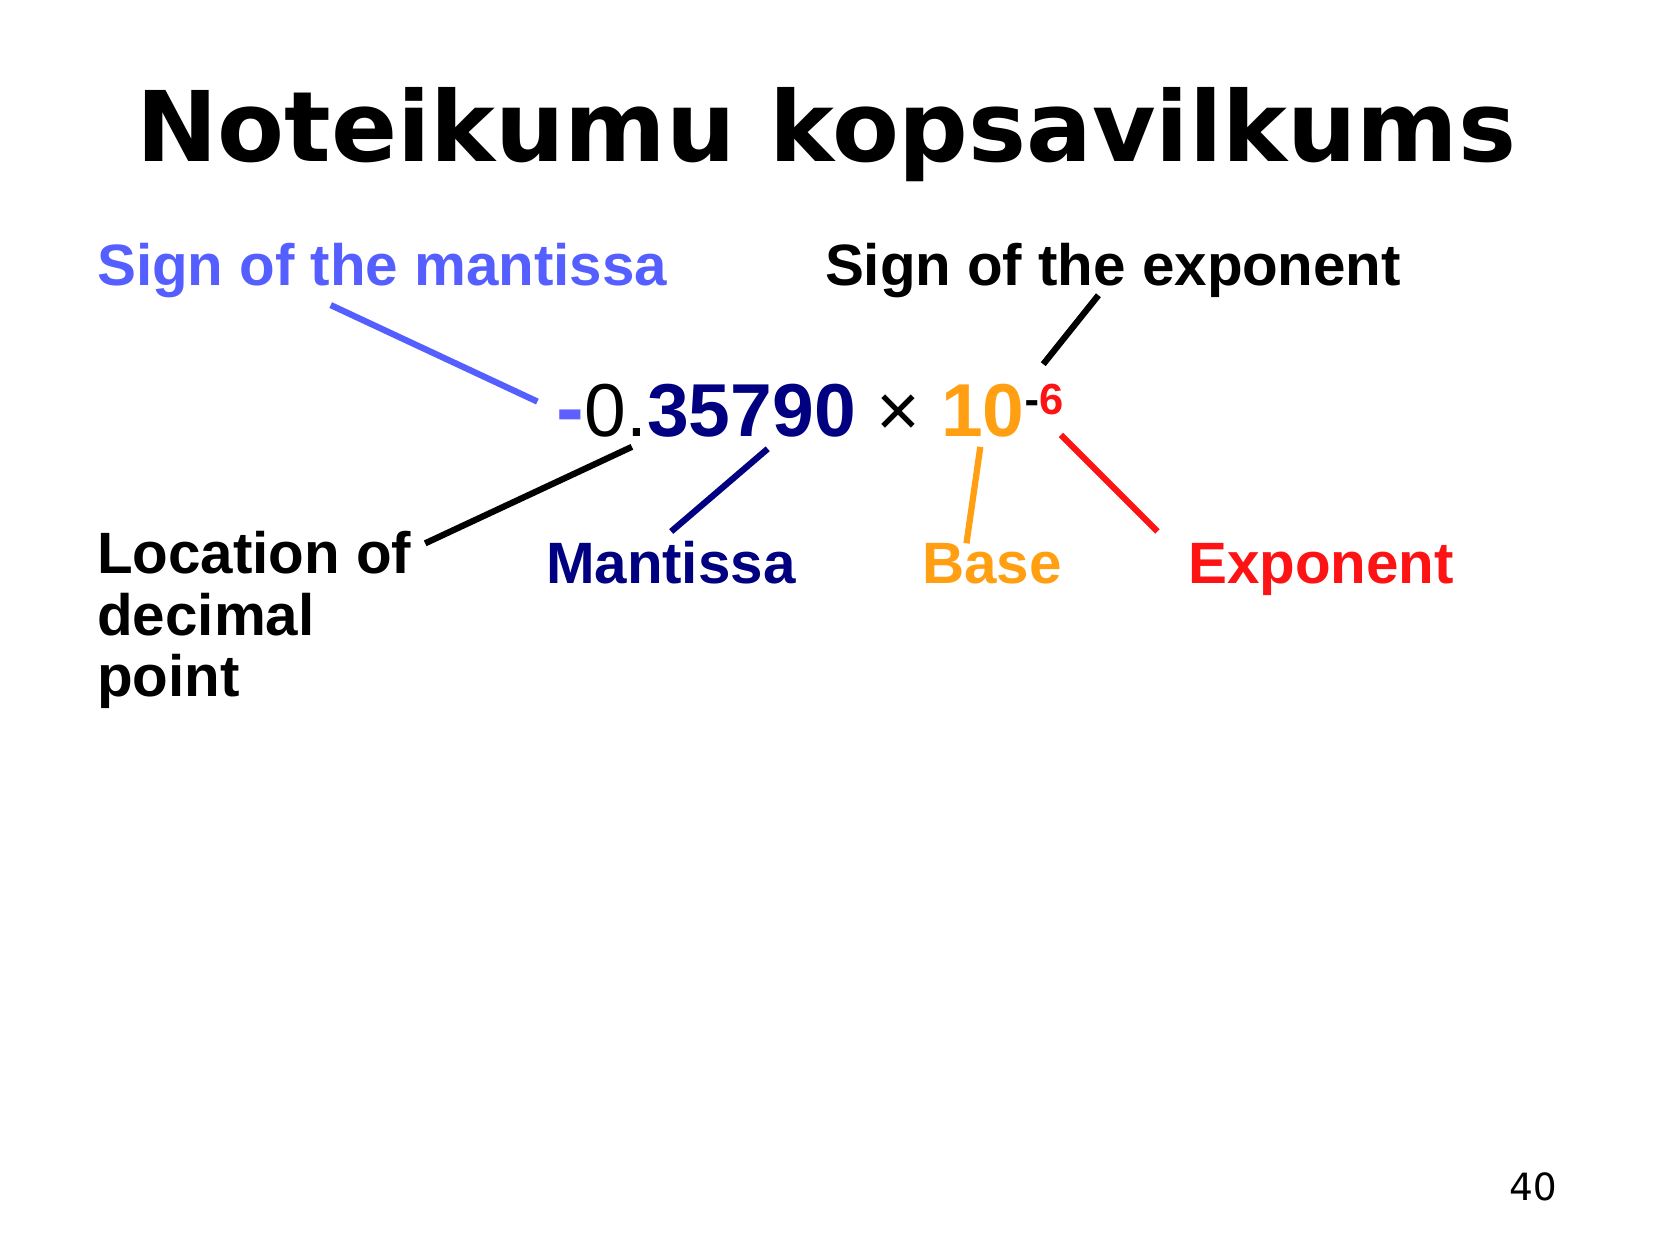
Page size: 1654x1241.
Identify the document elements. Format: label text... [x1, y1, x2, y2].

table_cell [83, 321, 446, 487]
table_cell Base [810, 487, 1174, 760]
table_header Sign of the exponent [810, 225, 1538, 321]
table_header Sign of the mantissa [83, 225, 810, 321]
table_cell Exponent [1174, 487, 1538, 760]
table_cell Mantissa [446, 487, 810, 760]
table_cell [375, 321, 446, 354]
table_cell Location of decimal point [83, 487, 446, 760]
table_cell -0.35790 × 10-6 [446, 321, 1174, 487]
title Noteikumu kopsavilkums [82, 49, 1571, 196]
table_cell [1174, 321, 1538, 487]
table_cell Mantissa [446, 487, 536, 529]
